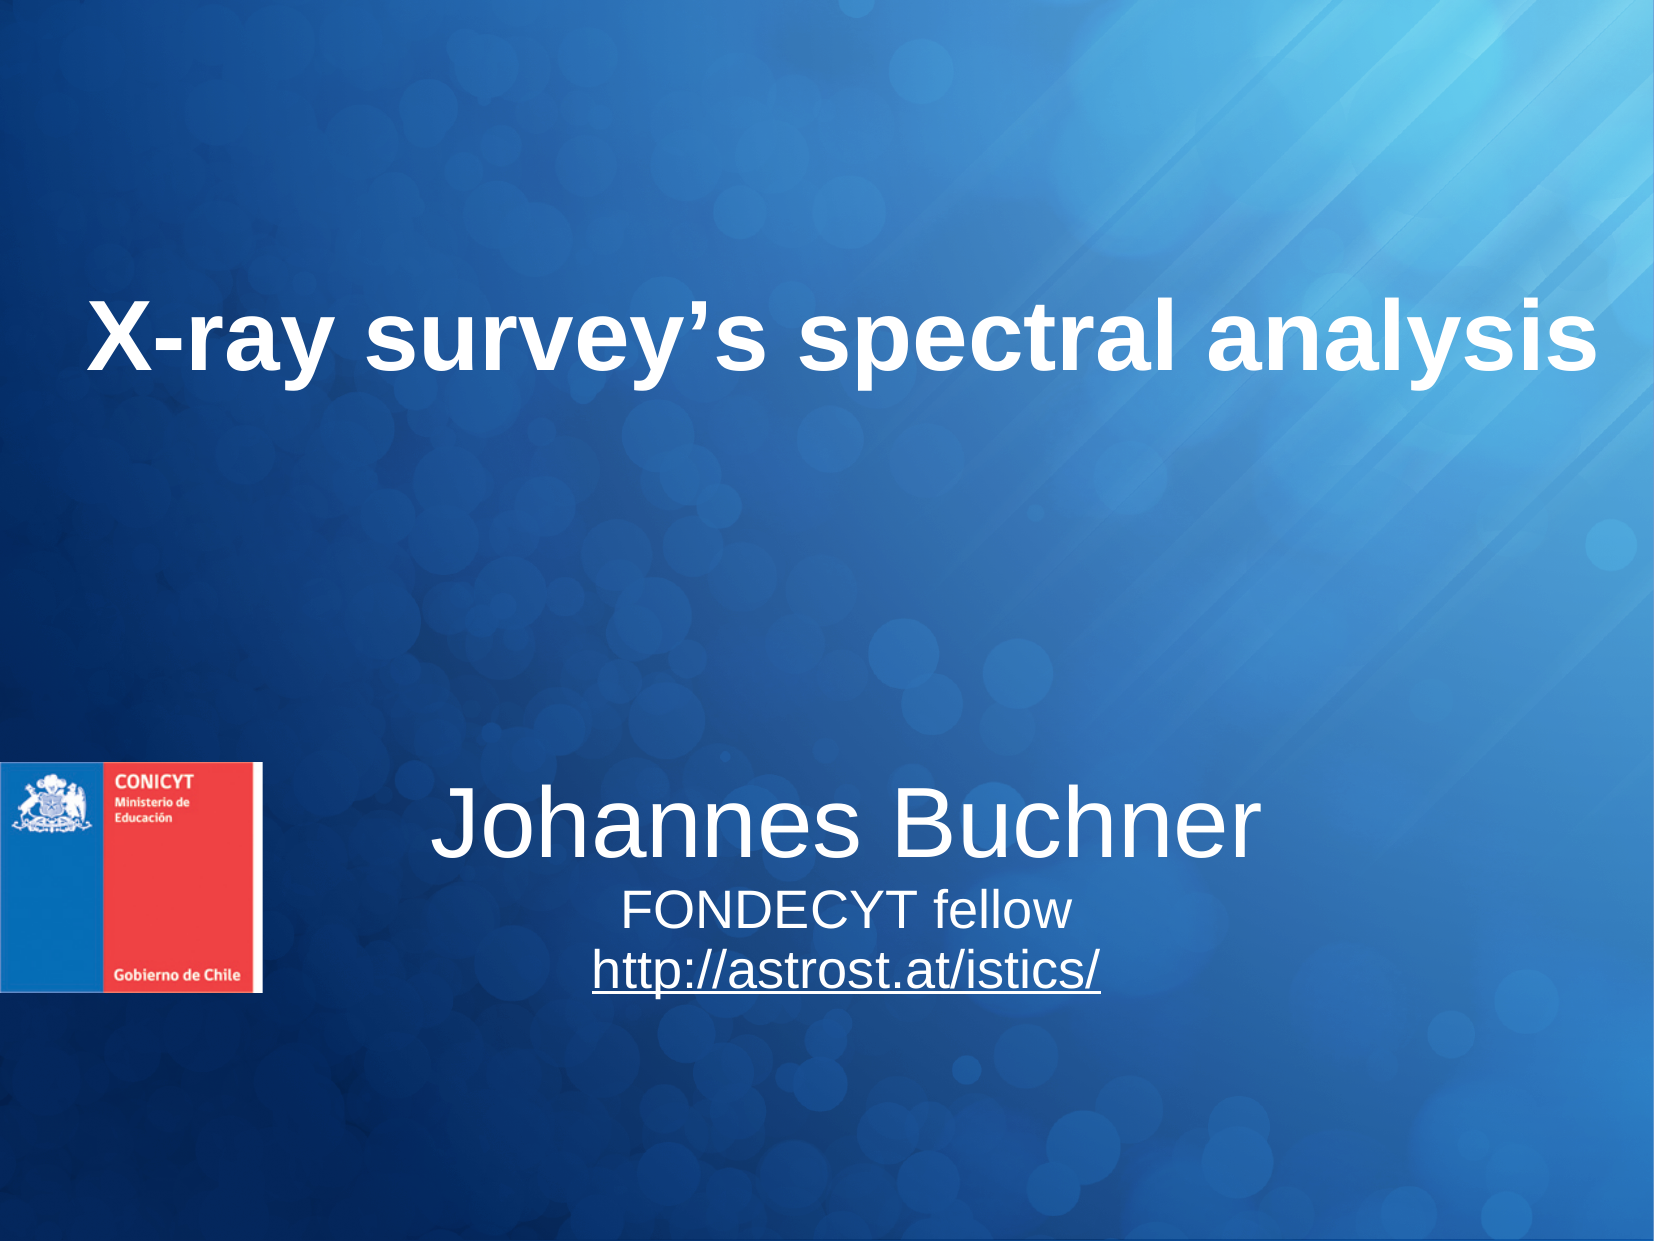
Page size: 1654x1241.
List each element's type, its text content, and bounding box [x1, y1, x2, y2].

subtitle Johannes Buchner FONDECYT fellow http://astrost.at/istics/ [118, 658, 1576, 1241]
title X-ray survey’s spectral analysis [75, 13, 1613, 658]
picture [0, 0, 1654, 1241]
